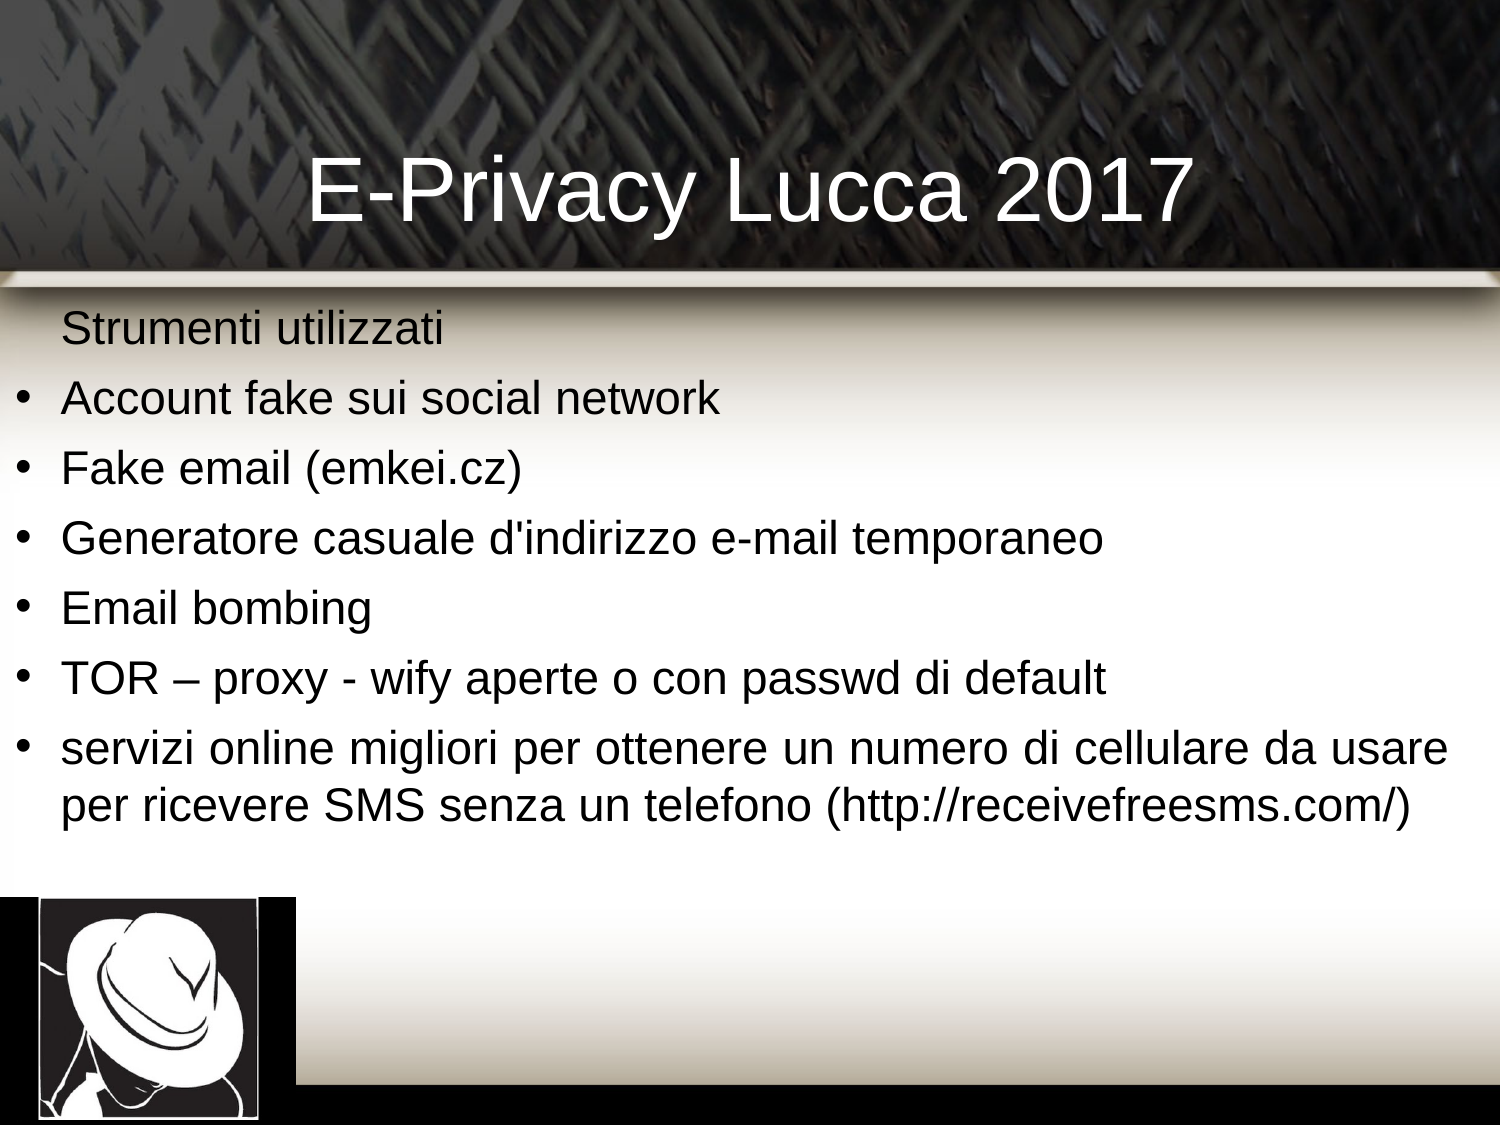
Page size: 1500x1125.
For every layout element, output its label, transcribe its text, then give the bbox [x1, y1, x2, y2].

list Strumenti utilizzati Account fake sui social network Fake email (emkei.cz) Generatore casuale d'indirizzo e-mail temporaneo Email bombing TOR – proxy - wify aperte o con passwd di default servizi online migliori per ottenere un numero di cellulare da usare per ricevere SMS senza un telefono (http://receivefreesms.com/) [0, 289, 1465, 886]
title E-Privacy Lucca 2017 [76, 91, 1427, 279]
picture [0, 0, 1500, 1125]
